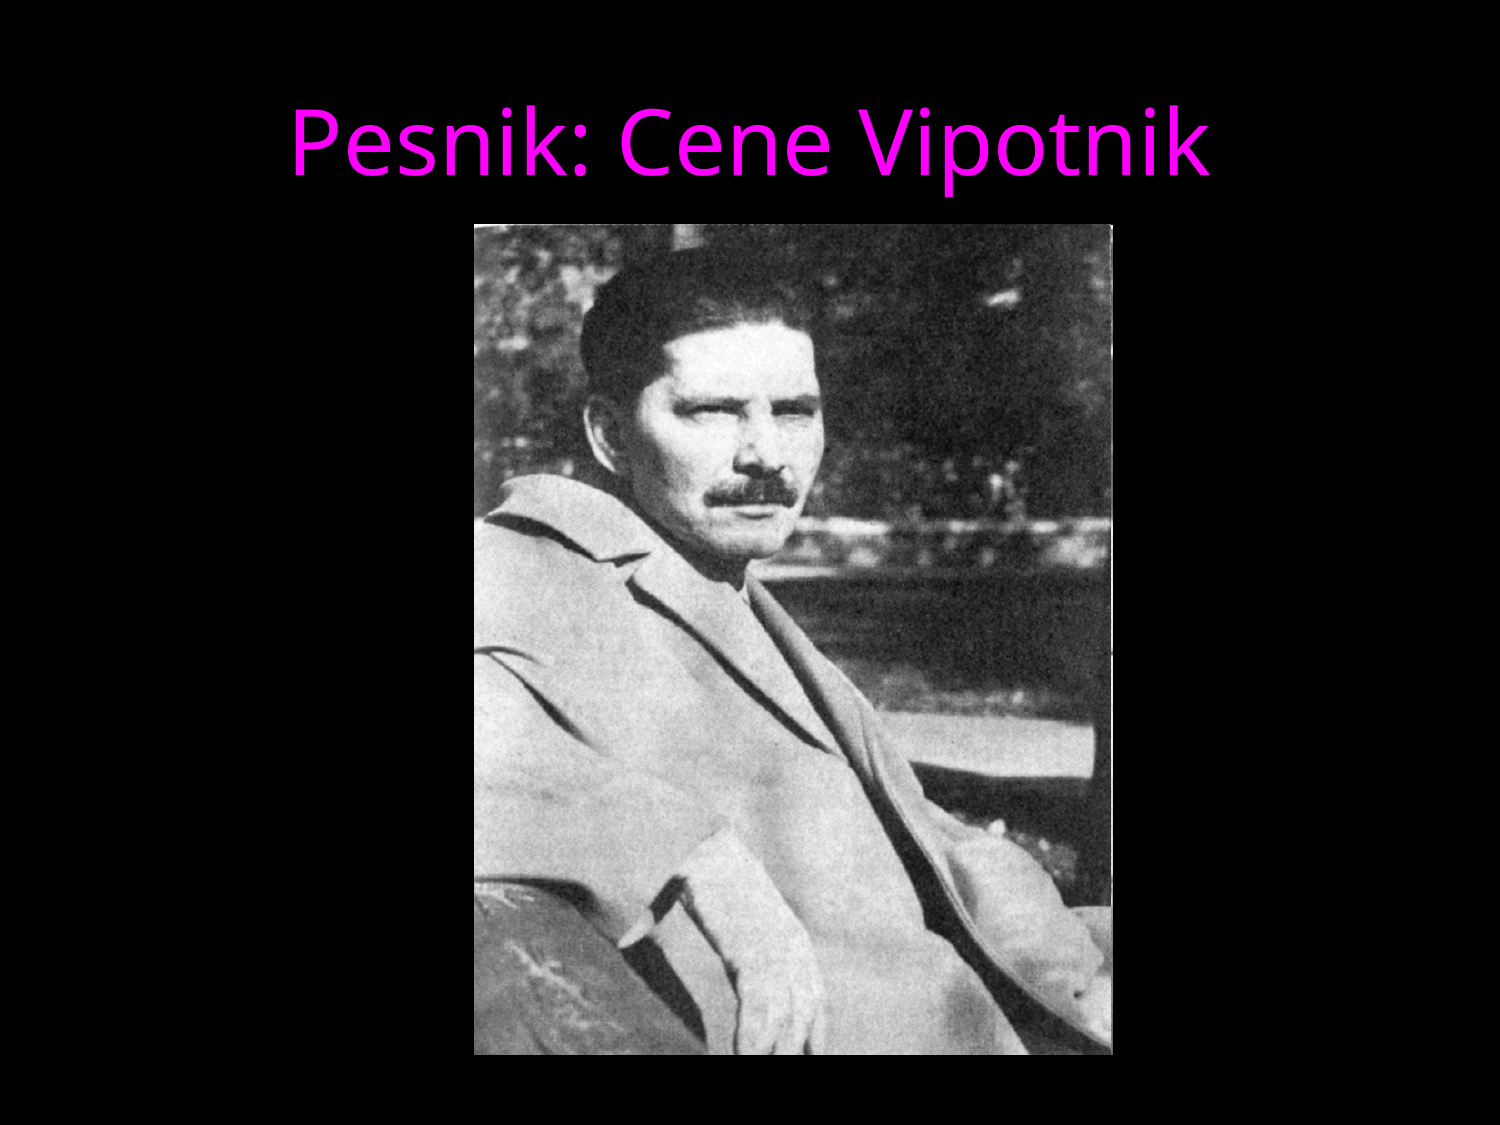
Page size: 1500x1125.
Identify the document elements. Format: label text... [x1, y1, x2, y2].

title Pesnik: Cene Vipotnik [75, 45, 1425, 233]
picture [474, 224, 1113, 1055]
